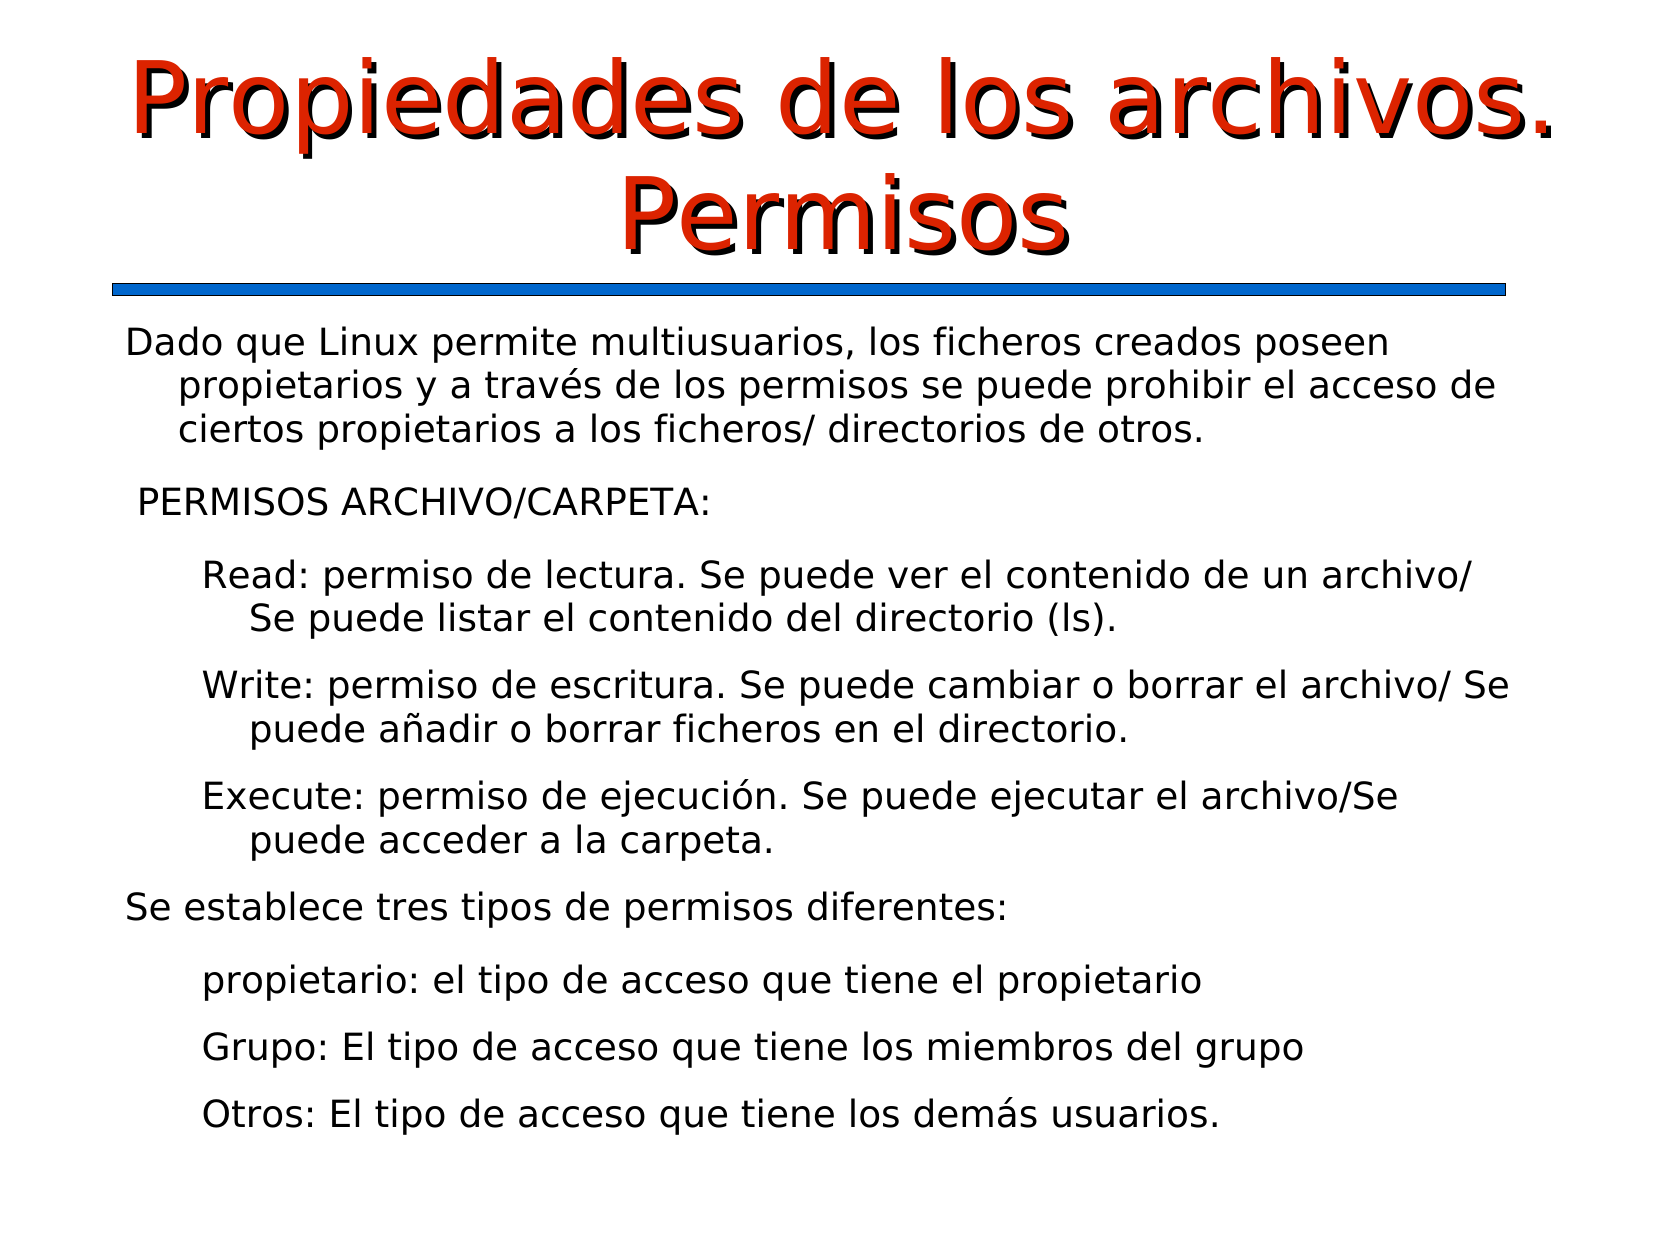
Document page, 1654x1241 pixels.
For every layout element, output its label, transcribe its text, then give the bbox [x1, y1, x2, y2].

list Dado que Linux permite multiusuarios, los ficheros creados poseen propietarios y a través de los permisos se puede prohibir el acceso de ciertos propietarios a los ficheros/ directorios de otros. PERMISOS ARCHIVO/CARPETA: Read: permiso de lectura. Se puede ver el contenido de un archivo/ Se puede listar el contenido del directorio (ls). Write: permiso de escritura. Se puede cambiar o borrar el archivo/ Se puede añadir o borrar ficheros en el directorio. Execute: permiso de ejecución. Se puede ejecutar el archivo/Se puede acceder a la carpeta. Se establece tres tipos de permisos diferentes: propietario: el tipo de acceso que tiene el propietario Grupo: El tipo de acceso que tiene los miembros del grupo Otros: El tipo de acceso que tiene los demás usuarios. [107, 320, 1520, 1137]
title Propiedades de los archivos. Permisos [121, 40, 1565, 274]
